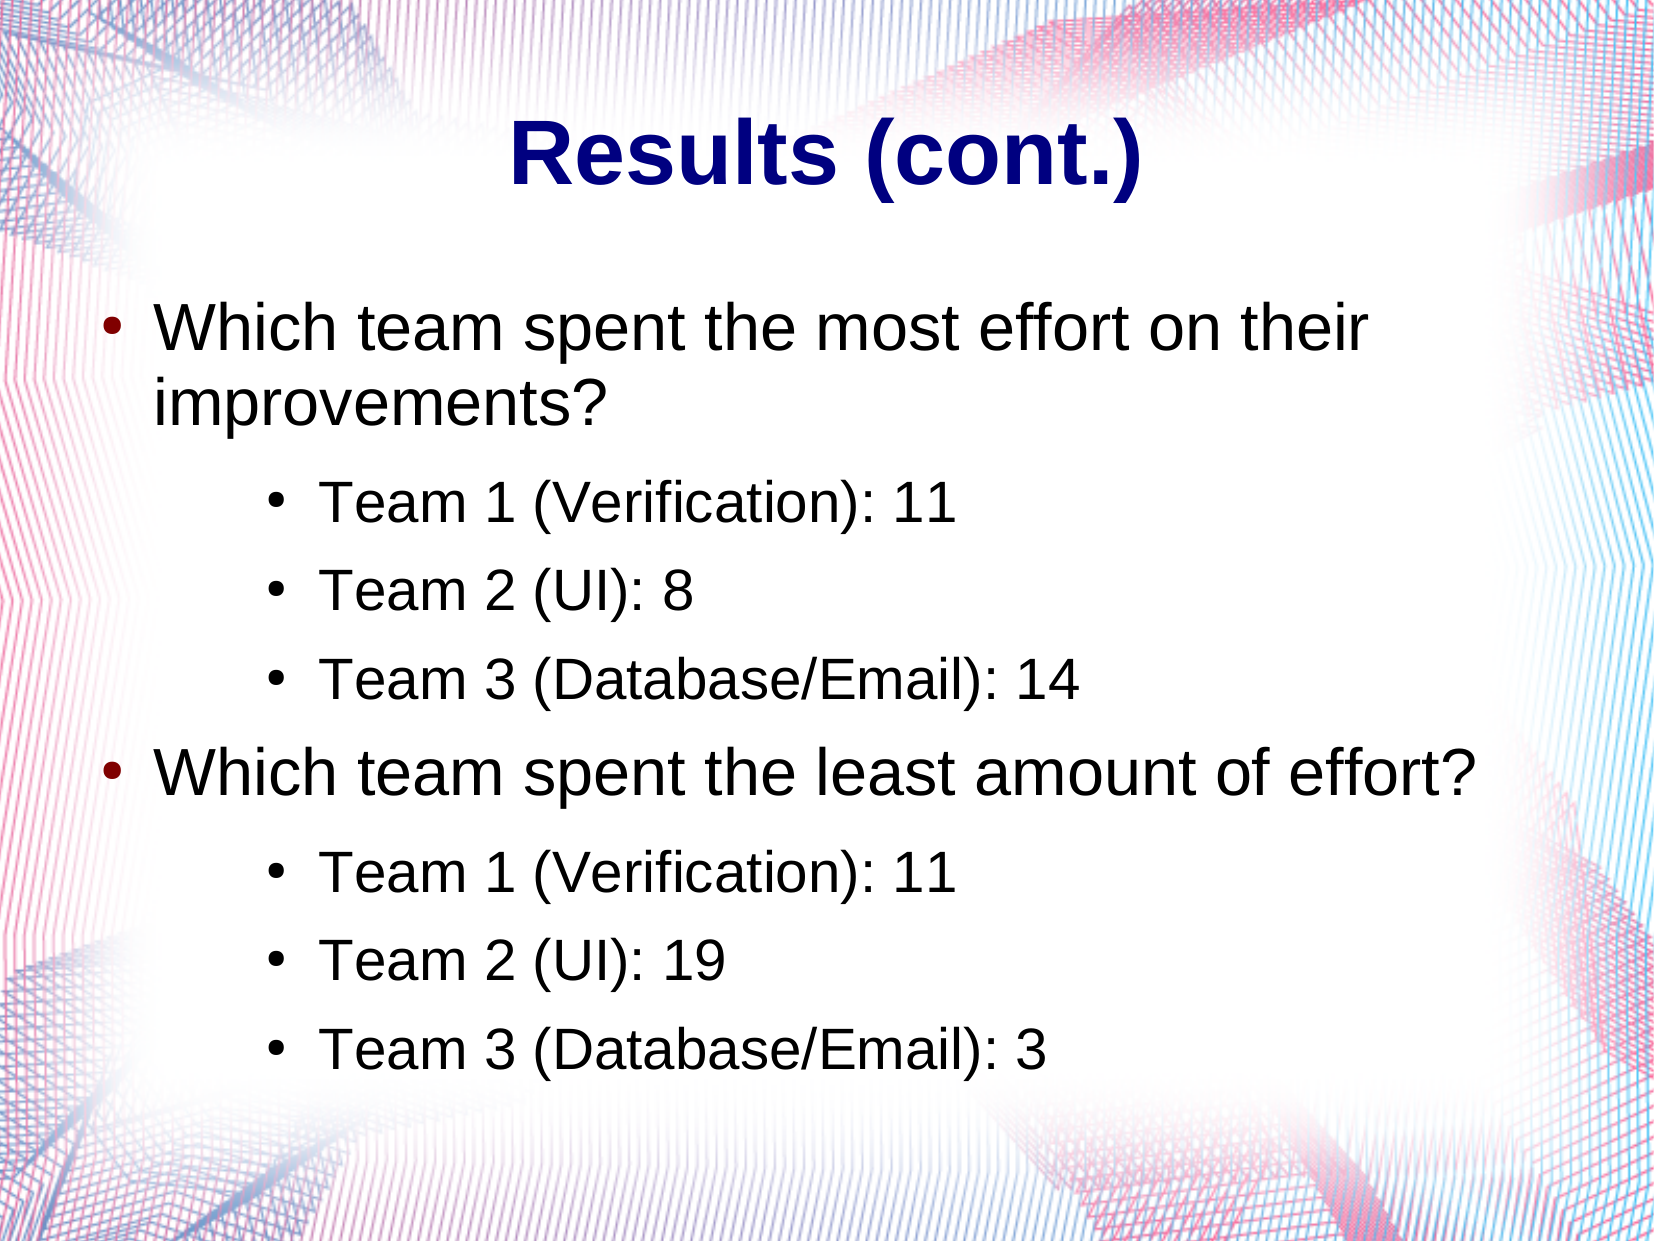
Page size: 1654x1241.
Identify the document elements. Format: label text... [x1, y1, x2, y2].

picture [0, 0, 1654, 1241]
title Results (cont.) [82, 56, 1571, 250]
list Which team spent the most effort on their improvements? Team 1 (Verification): 11 Team 2 (UI): 8 Team 3 (Database/Email): 14 Which team spent the least amount of effort? Team 1 (Verification): 11 Team 2 (UI): 19 Team 3 (Database/Email): 3 [82, 290, 1571, 1094]
